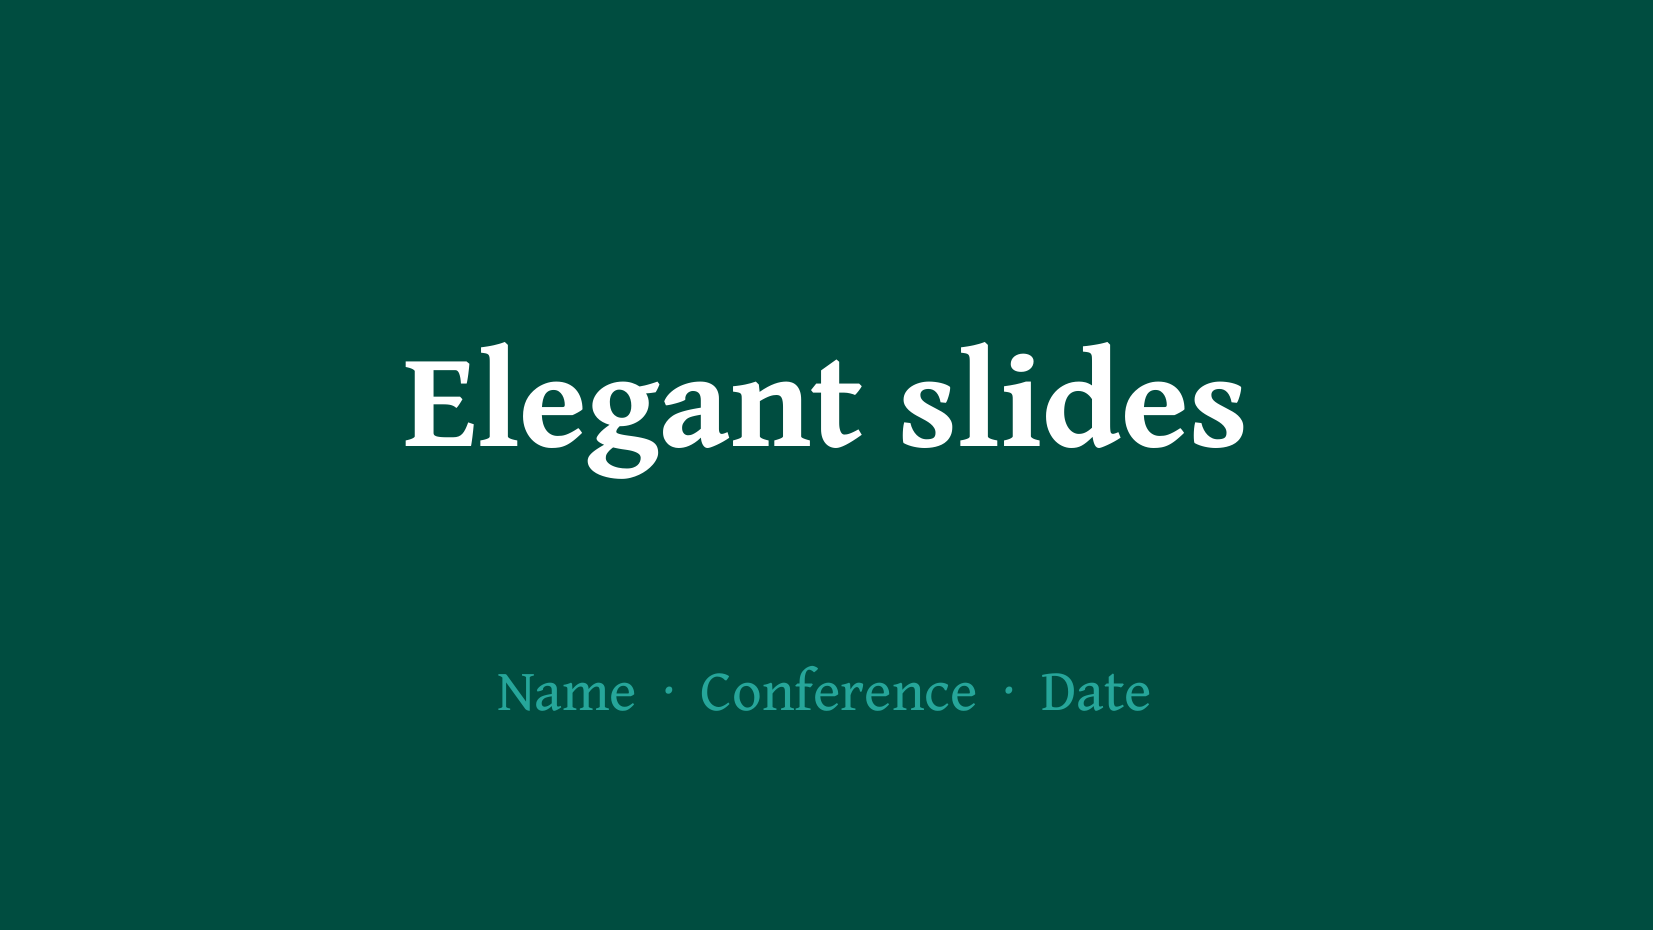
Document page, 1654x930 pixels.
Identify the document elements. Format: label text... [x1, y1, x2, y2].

title Elegant slides [82, 326, 1571, 486]
subtitle Name · Conference · Date [90, 570, 1561, 816]
